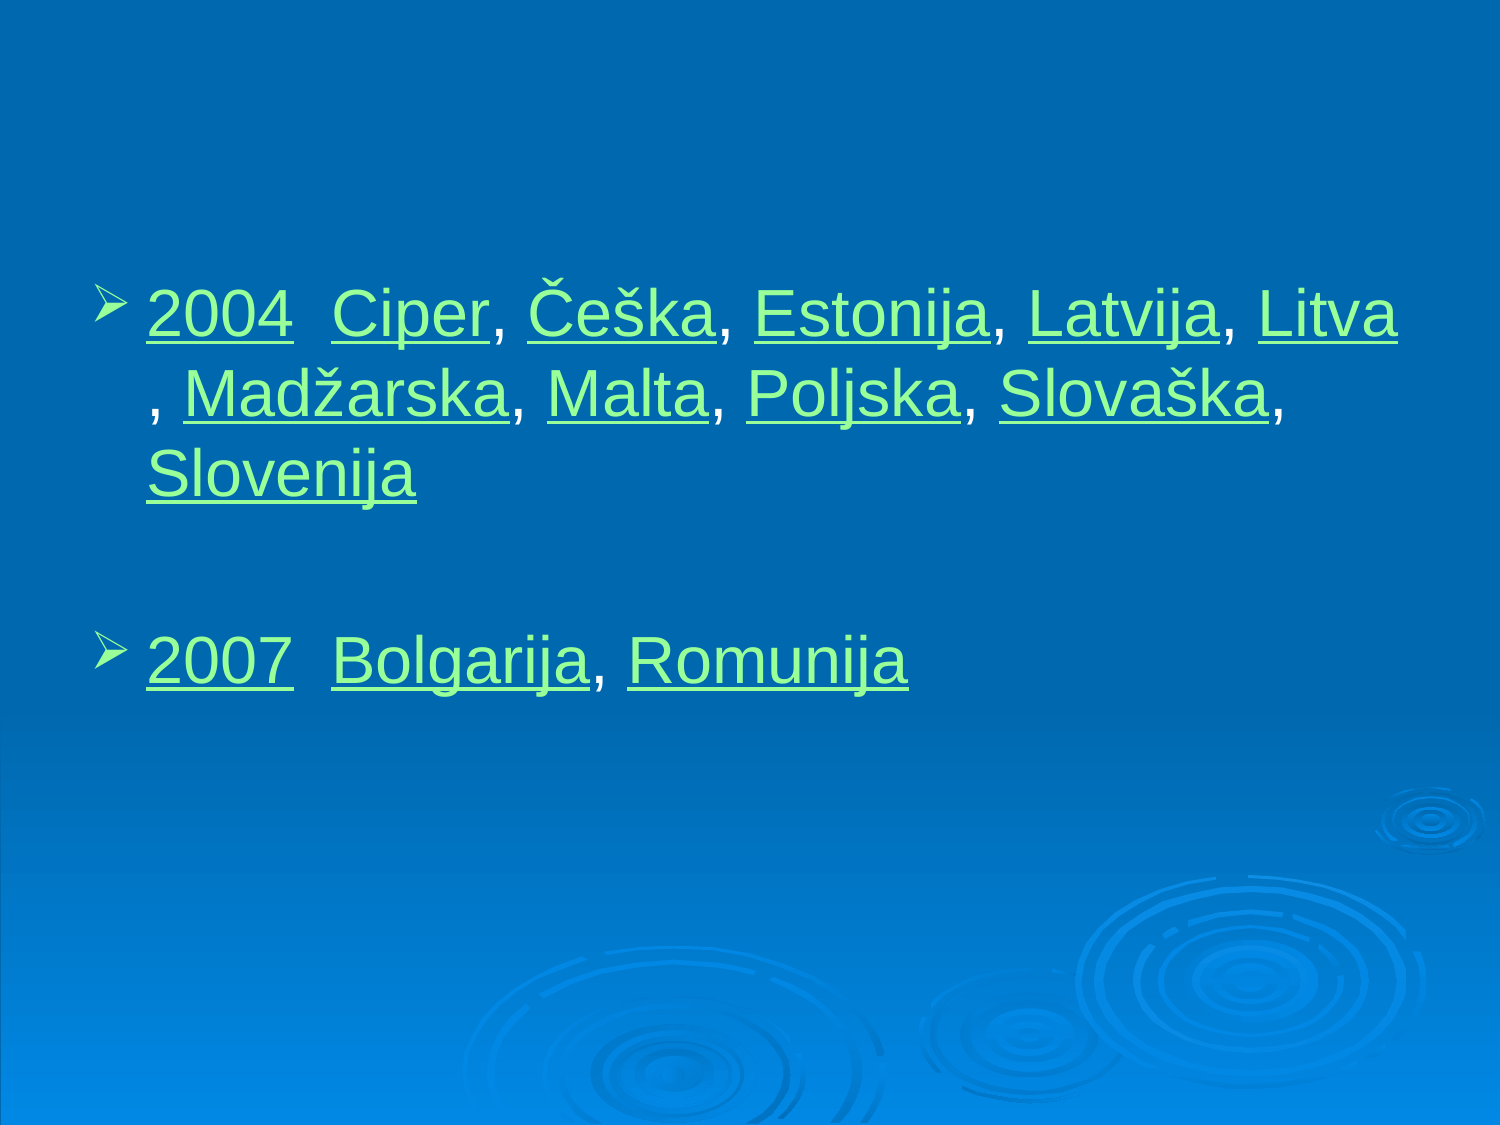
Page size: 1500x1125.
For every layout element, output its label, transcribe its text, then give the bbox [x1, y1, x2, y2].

list 2004 Ciper, Češka, Estonija, Latvija, Litva, Madžarska, Malta, Poljska, Slovaška, Slovenija 2007 Bolgarija, Romunija [75, 262, 1425, 1005]
